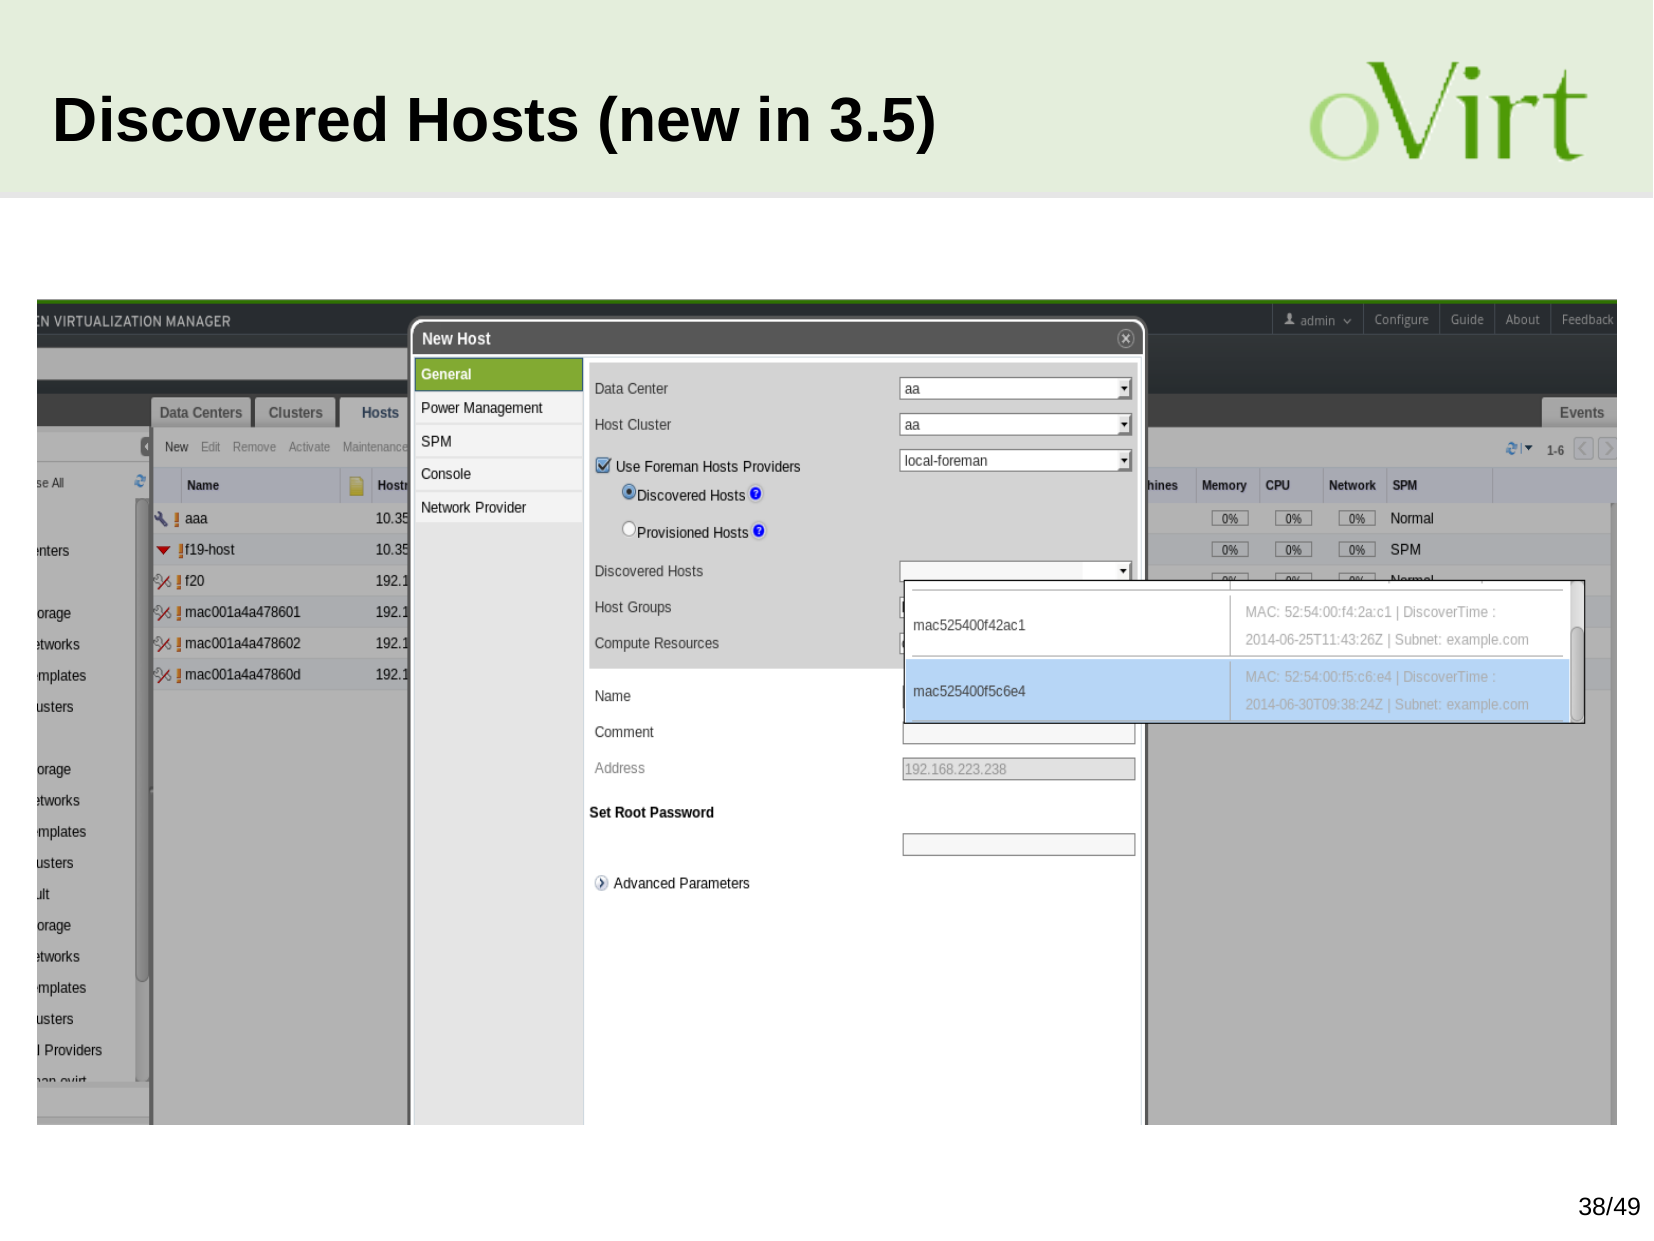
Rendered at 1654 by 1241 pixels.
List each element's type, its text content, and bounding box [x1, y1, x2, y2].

picture [1289, 36, 1613, 181]
picture [37, 299, 1617, 1126]
title Discovered Hosts (new in 3.5) [52, 14, 1330, 154]
